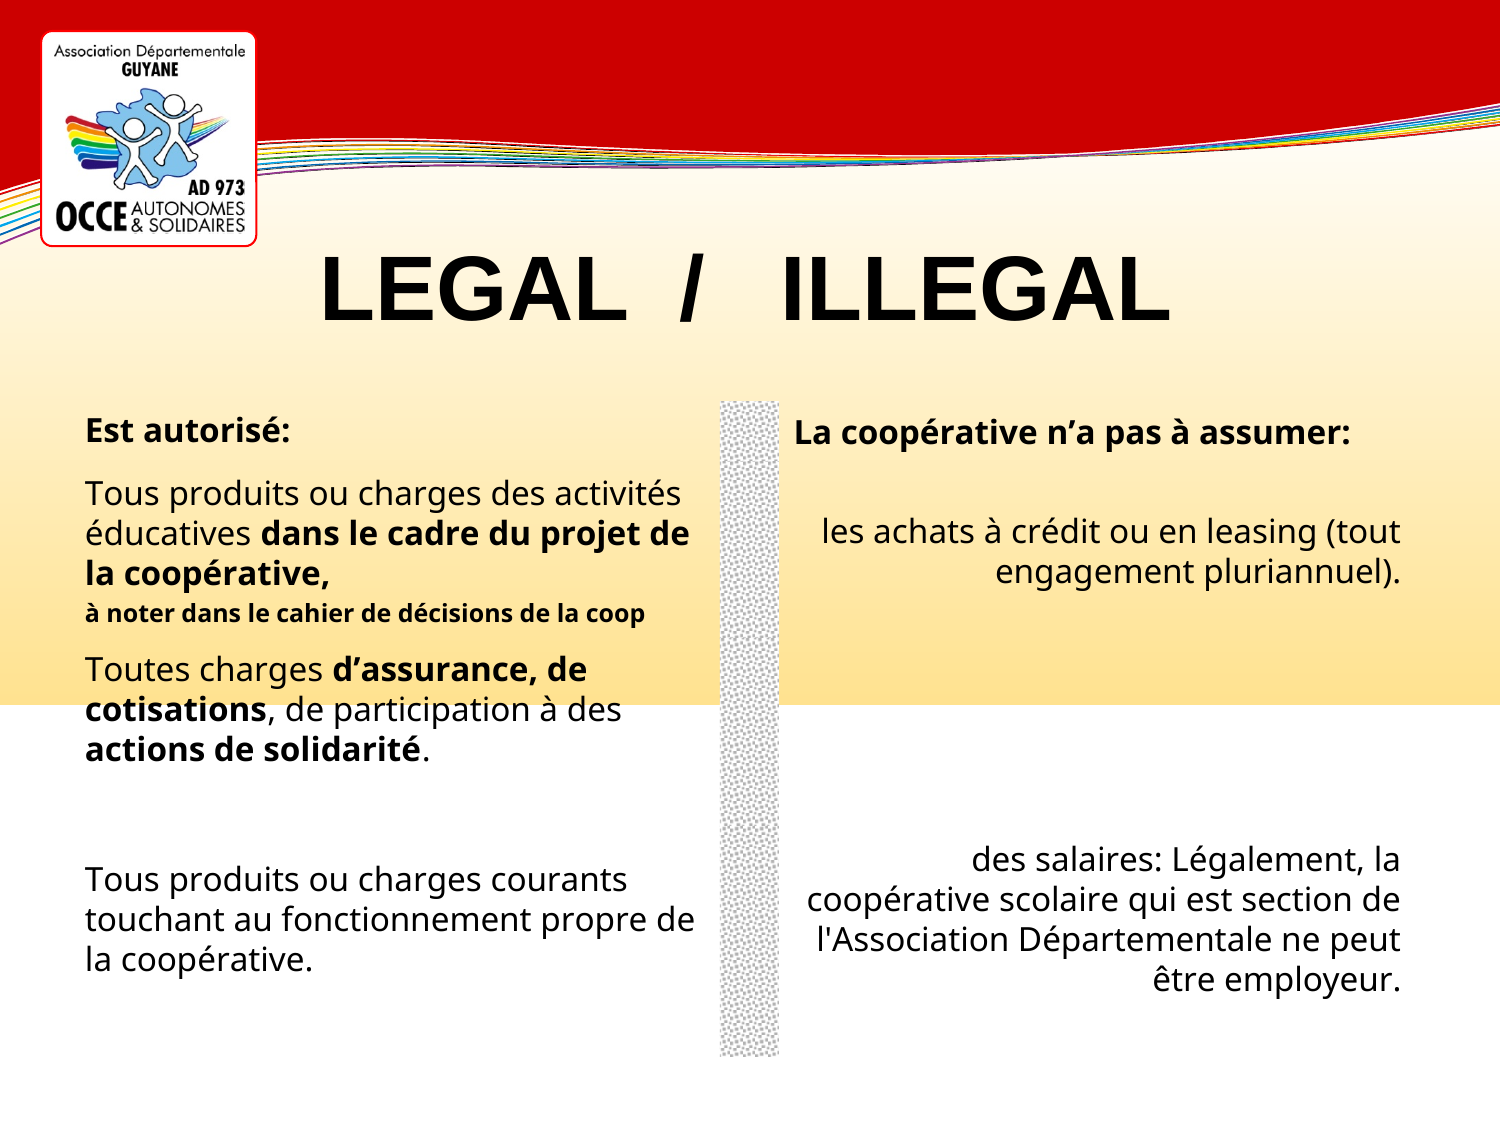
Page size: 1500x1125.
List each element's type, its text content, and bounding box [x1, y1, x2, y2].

table_cell [720, 827, 779, 1057]
table_cell Tous produits ou charges des activités éducatives dans le cadre du projet de la coopérative, à noter dans le cahier de décisions de la coop [70, 462, 720, 638]
table_cell [720, 462, 779, 638]
table_cell Toutes charges d’assurance, de cotisations, de participation à des actions de solidarité. [70, 638, 720, 827]
table_cell [720, 638, 779, 827]
table_header Est autorisé: [70, 402, 720, 462]
table_header La coopérative n’a pas à assumer: [779, 402, 1417, 462]
table_cell [779, 638, 1417, 827]
title LEGAL / ILLEGAL [71, 236, 1422, 367]
table_header [720, 402, 779, 462]
picture [54, 44, 245, 234]
table_cell Tous produits ou charges courants touchant au fonctionnement propre de la coopérative. [70, 827, 720, 1057]
table_cell les achats à crédit ou en leasing (tout engagement pluriannuel). [779, 462, 1417, 638]
table_cell des salaires: Légalement, la coopérative scolaire qui est section de l'Association Départementale ne peut être employeur. [779, 827, 1417, 1057]
